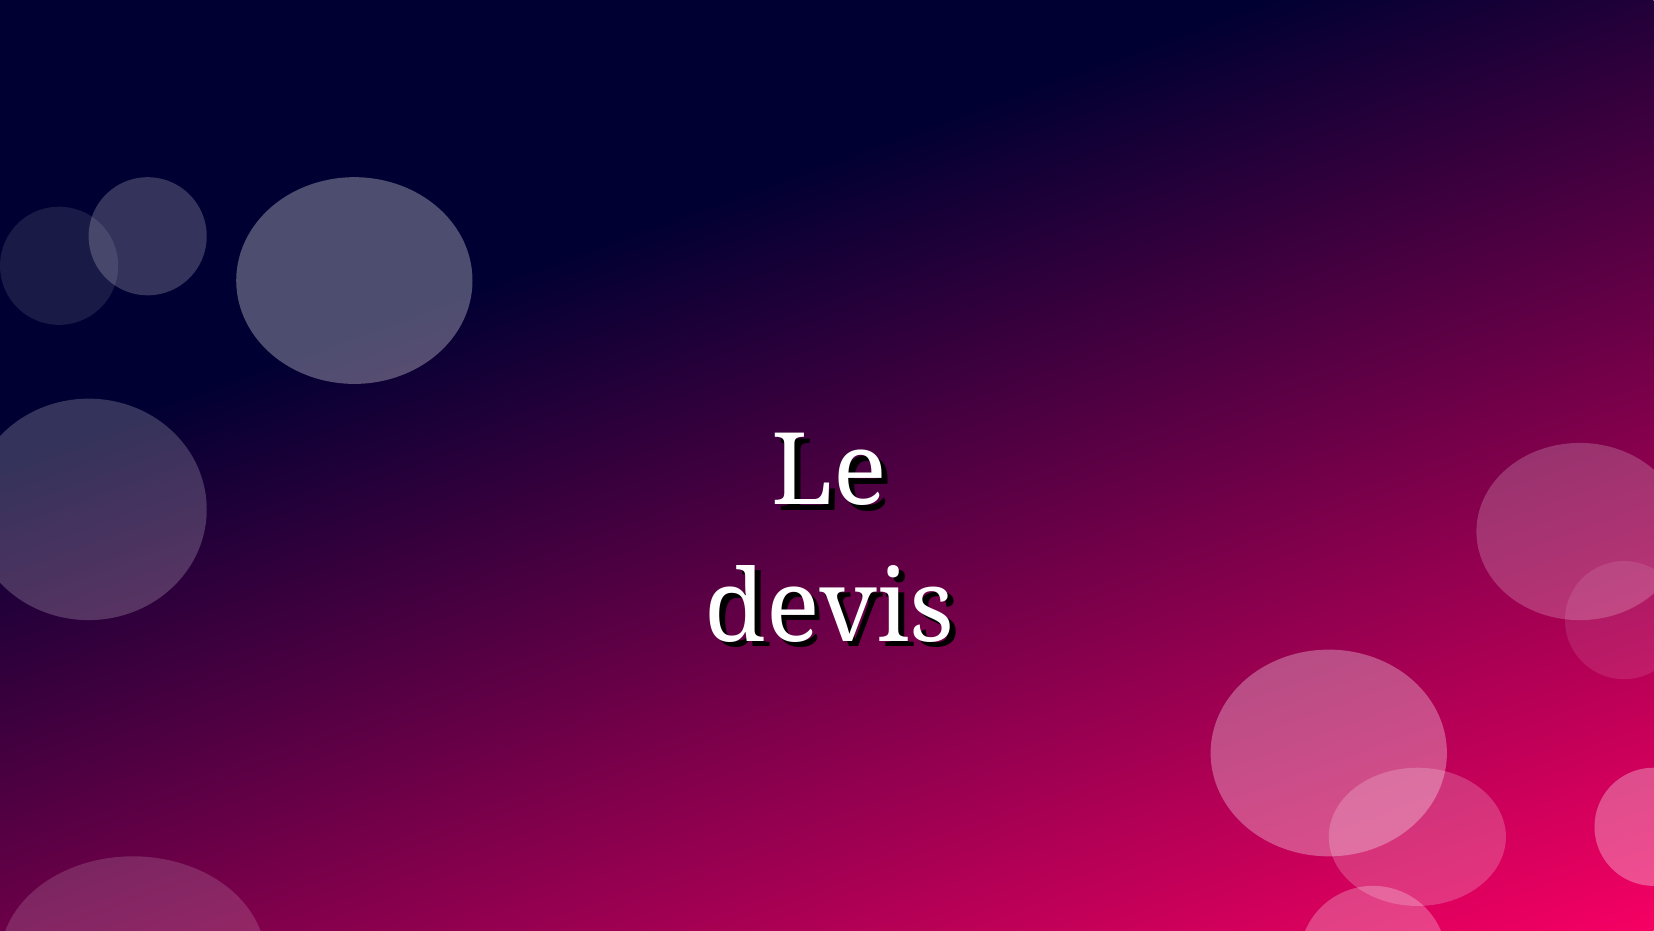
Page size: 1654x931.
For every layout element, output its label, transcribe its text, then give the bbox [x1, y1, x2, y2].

text_box Le devis [633, 390, 1027, 520]
